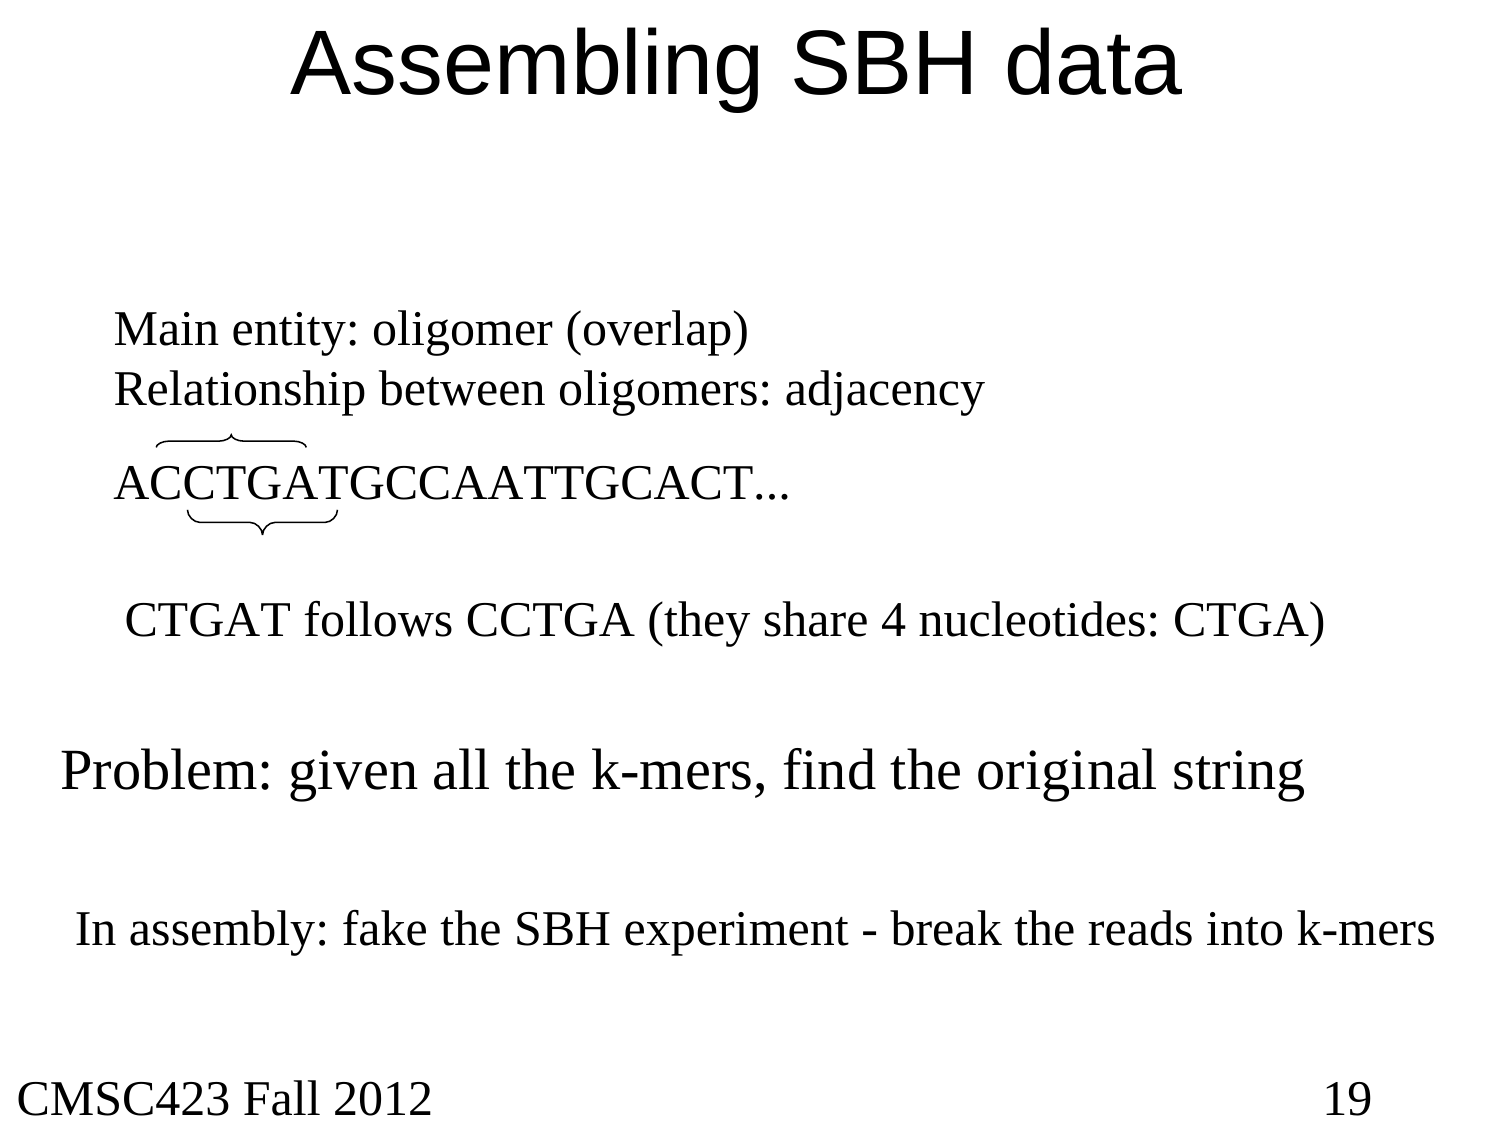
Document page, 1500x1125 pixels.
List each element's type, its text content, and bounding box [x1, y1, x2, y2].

text_box In assembly: fake the SBH experiment - break the reads into k-mers [59, 887, 1452, 963]
text_box CTGAT follows CCTGA (they share 4 nucleotides: CTGA) [109, 579, 1341, 655]
text_box ACCTGATGCCAATTGCACT... [98, 441, 806, 518]
text_box Problem: given all the k-mers, find the original string [45, 723, 1322, 809]
text_box Main entity: oligomer (overlap) Relationship between oligomers: adjacency [98, 287, 1001, 423]
title Assembling SBH data [0, 3, 1500, 122]
